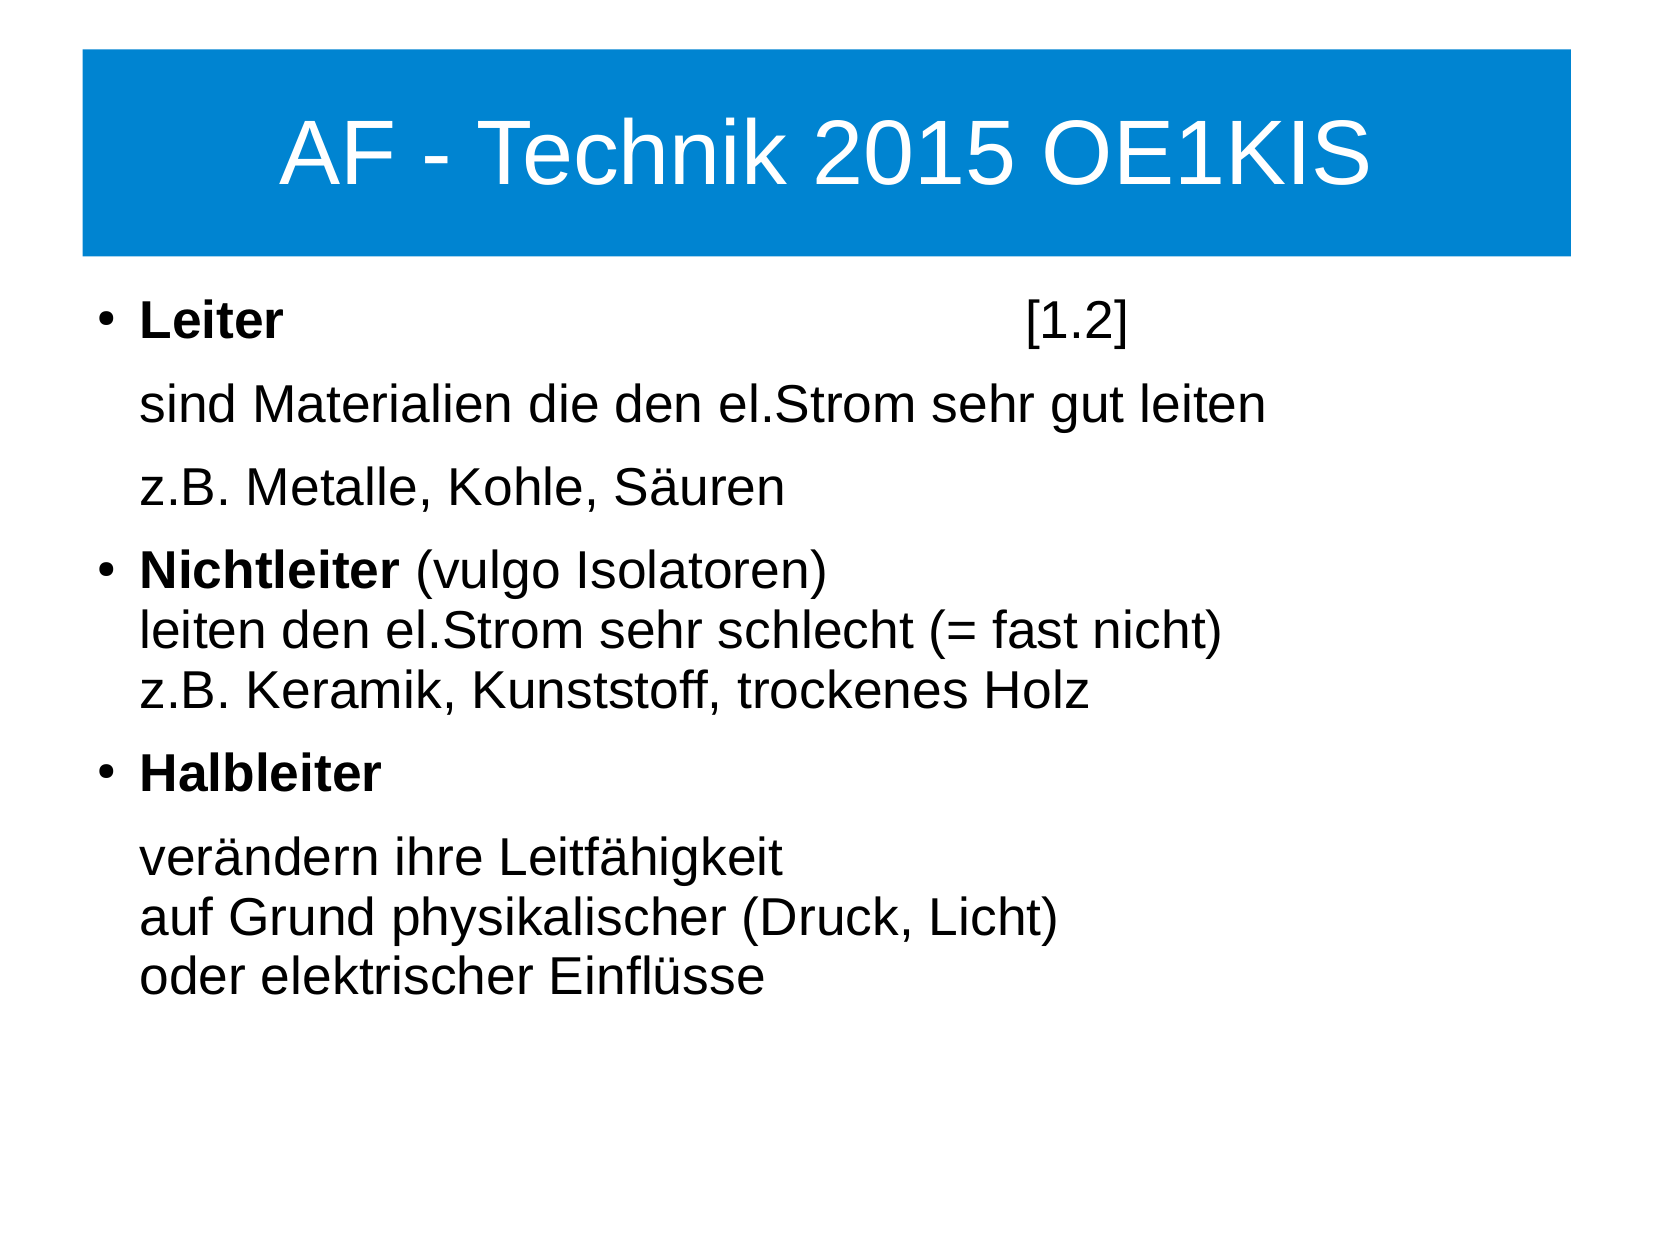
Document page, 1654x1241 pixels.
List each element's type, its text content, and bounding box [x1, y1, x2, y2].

list Leiter [1.2] sind Materialien die den el.Strom sehr gut leiten z.B. Metalle, Kohle, Säuren Nichtleiter (vulgo Isolatoren) leiten den el.Strom sehr schlecht (= fast nicht) z.B. Keramik, Kunststoff, trockenes Holz Halbleiter verändern ihre Leitfähigkeit auf Grund physikalischer (Druck, Licht) oder elektrischer Einflüsse [82, 290, 1571, 1010]
title AF - Technik 2015 OE1KIS [82, 49, 1571, 257]
